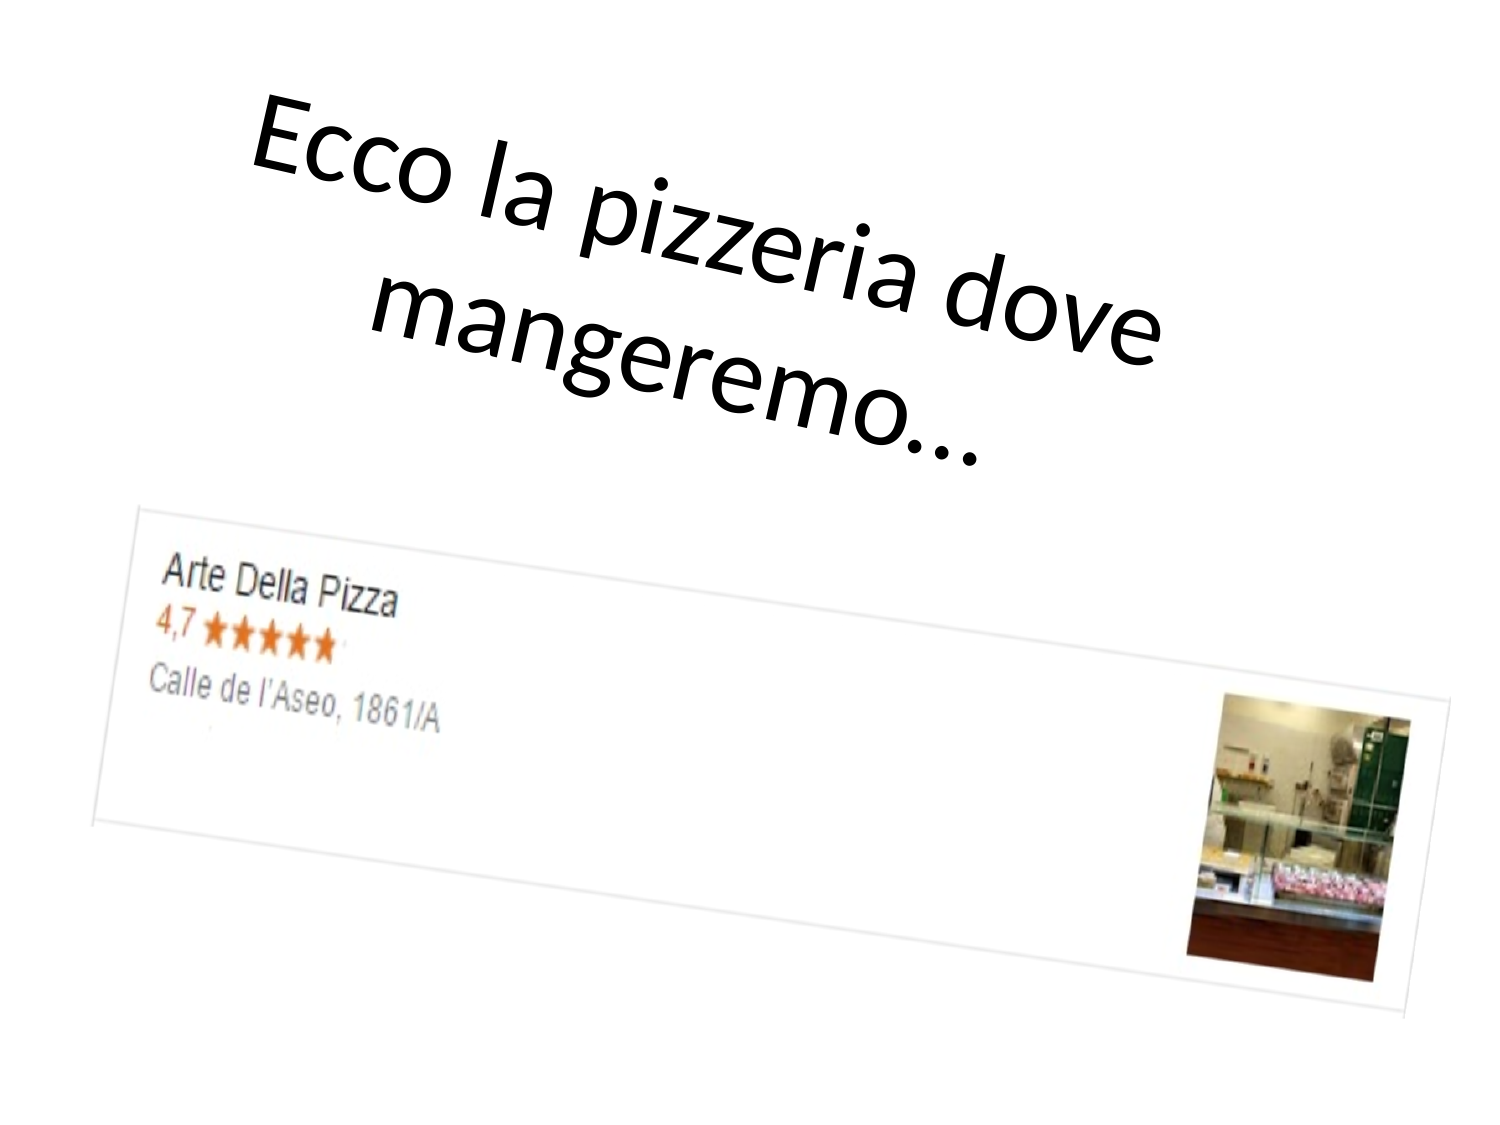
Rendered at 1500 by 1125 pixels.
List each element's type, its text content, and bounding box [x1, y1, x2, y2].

picture [88, 503, 1451, 1019]
title Ecco la pizzeria dove mangeremo… [0, 0, 1387, 609]
